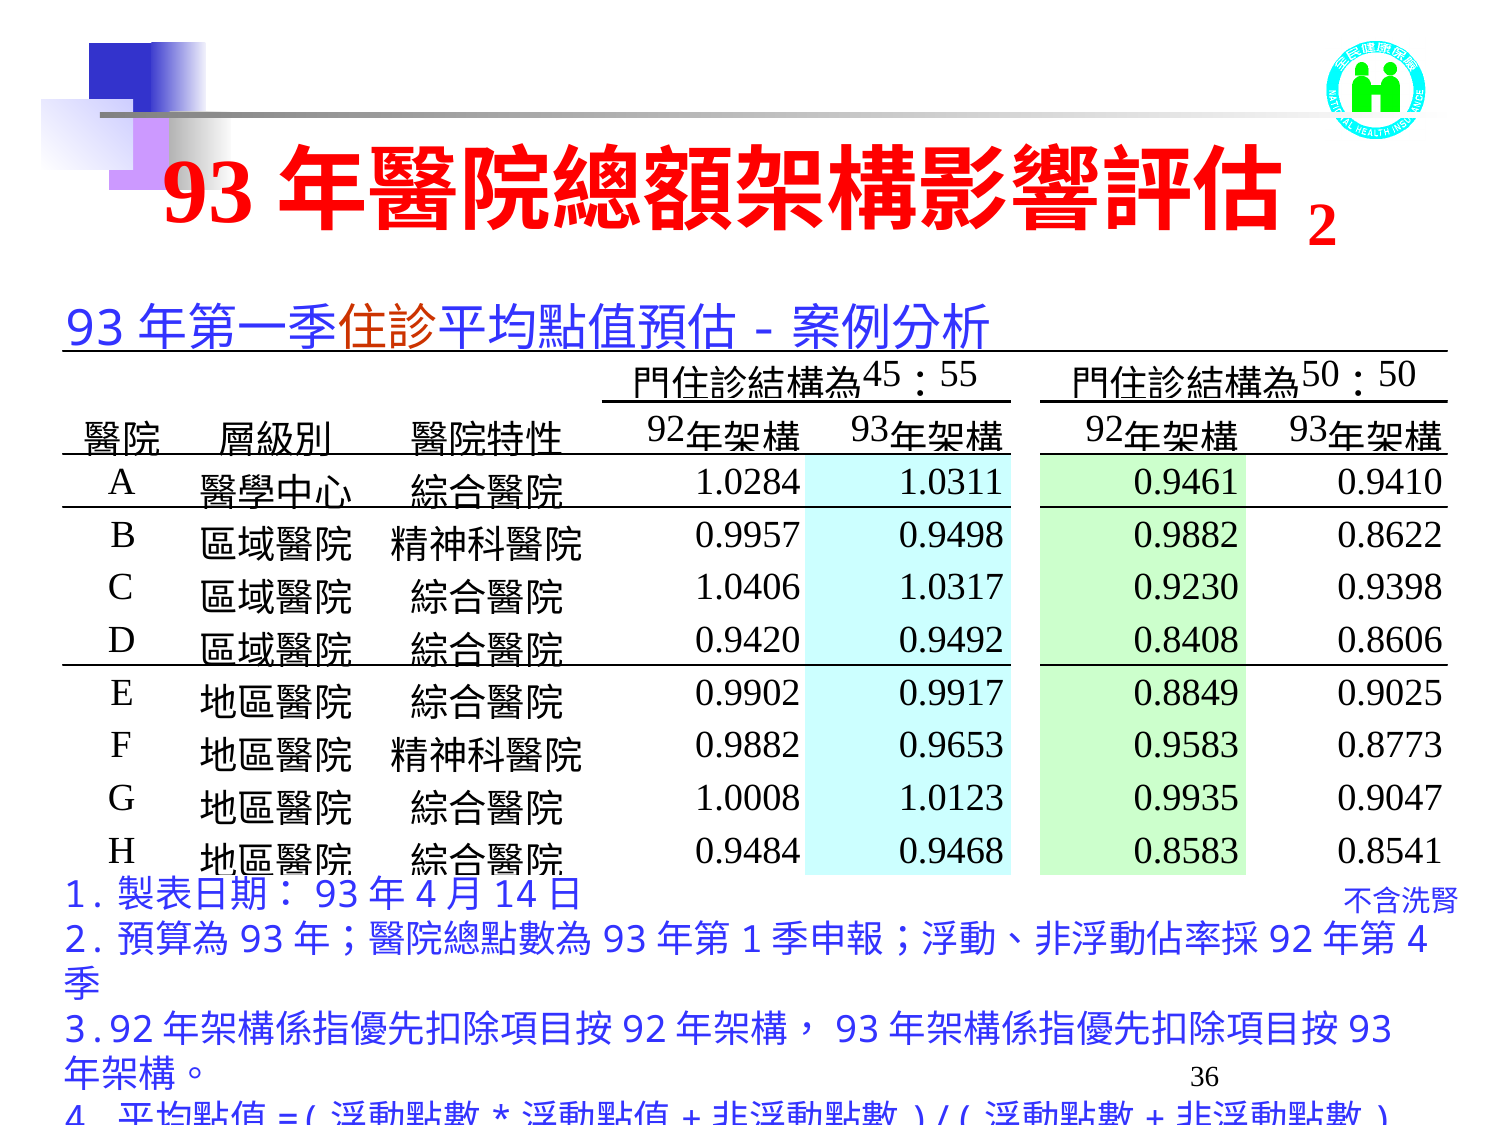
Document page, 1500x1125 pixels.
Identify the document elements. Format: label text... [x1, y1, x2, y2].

text_box [1175, 1050, 1488, 1125]
text_box [1350, 1110, 1356, 1121]
text_box [1275, 1112, 1282, 1125]
text_box 不含洗腎 [1328, 875, 1476, 926]
text_box [1309, 1121, 1319, 1125]
text_box [1262, 1112, 1274, 1125]
text_box [1336, 1116, 1352, 1125]
chart [62, 350, 1450, 878]
title 93年醫院總額架構影響評估2 [112, 99, 1388, 288]
text_box 93年第一季住診平均點值預估-案例分析 [50, 287, 956, 363]
text_box 1.製表日期：93年4月14日 2.預算為93年；醫院總點數為93年第1季申報；浮動、非浮動佔率採92年第4季 3.92年架構係指優先扣除項目按92年架構，93年架構係指優先扣除項目按93年架構。 4.平均點值=(浮動點數*浮動點值+非浮動點數)/(浮動點數+非浮動點數) [48, 862, 1450, 1058]
